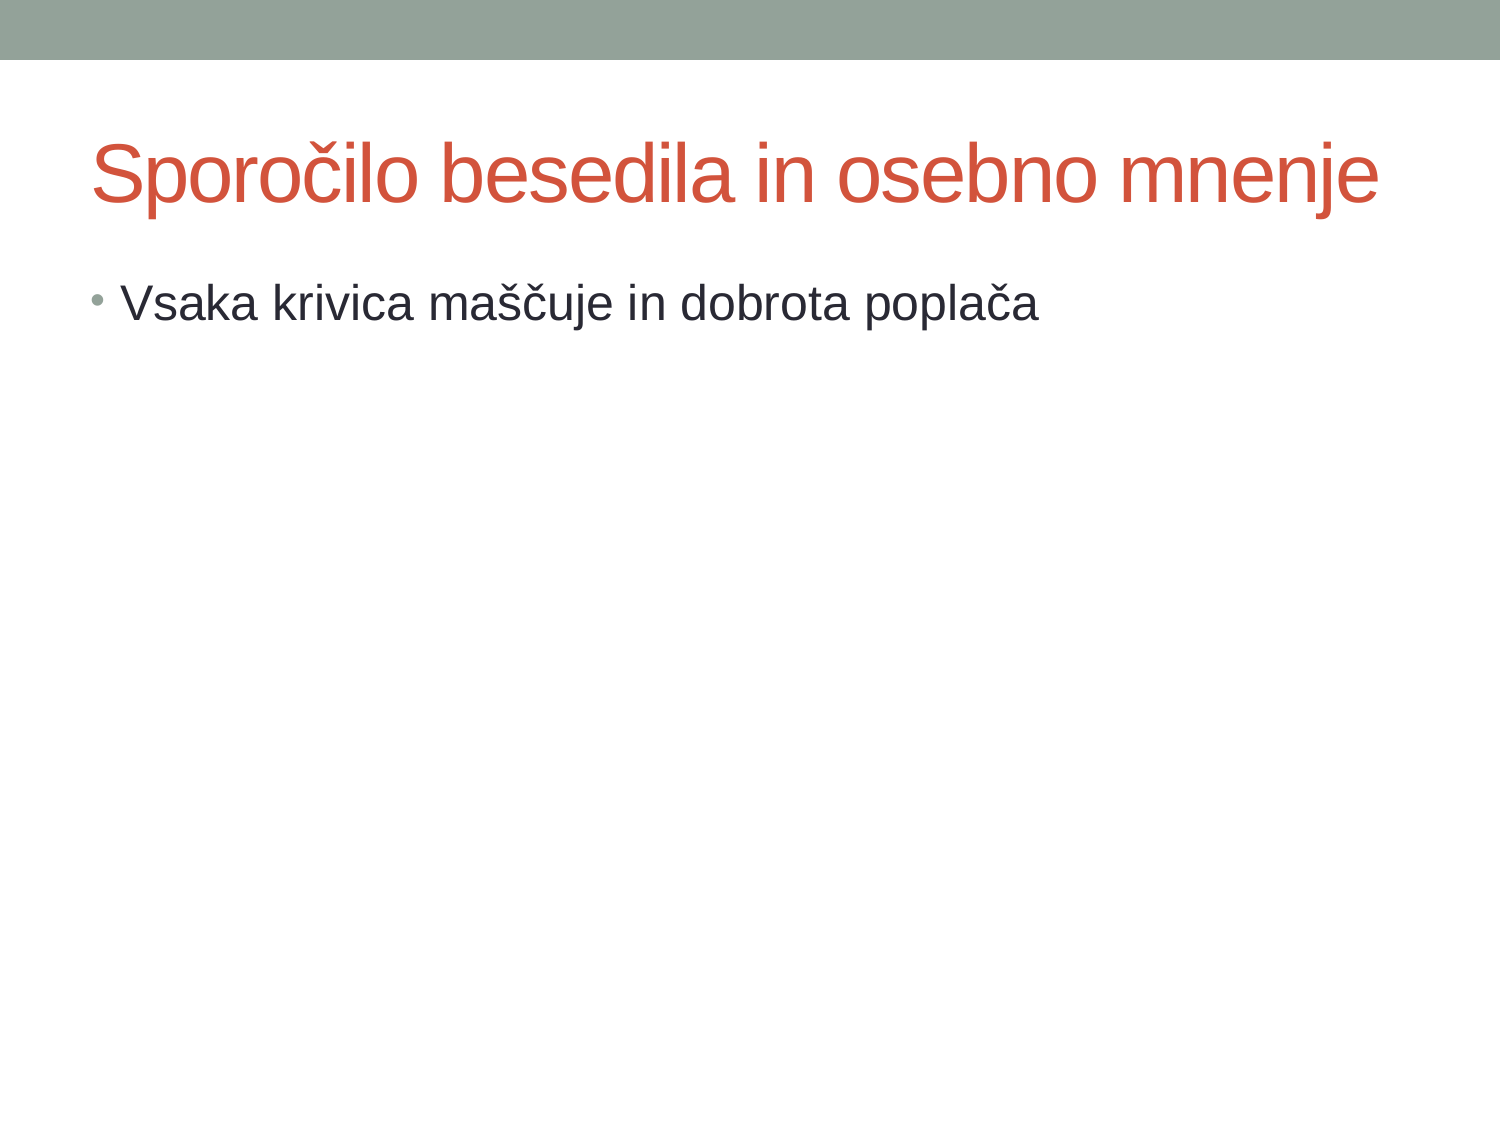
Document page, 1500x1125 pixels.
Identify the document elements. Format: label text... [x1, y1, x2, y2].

title Sporočilo besedila in osebno mnenje [75, 87, 1425, 250]
list Vsaka krivica maščuje in dobrota poplača [75, 262, 1425, 1063]
